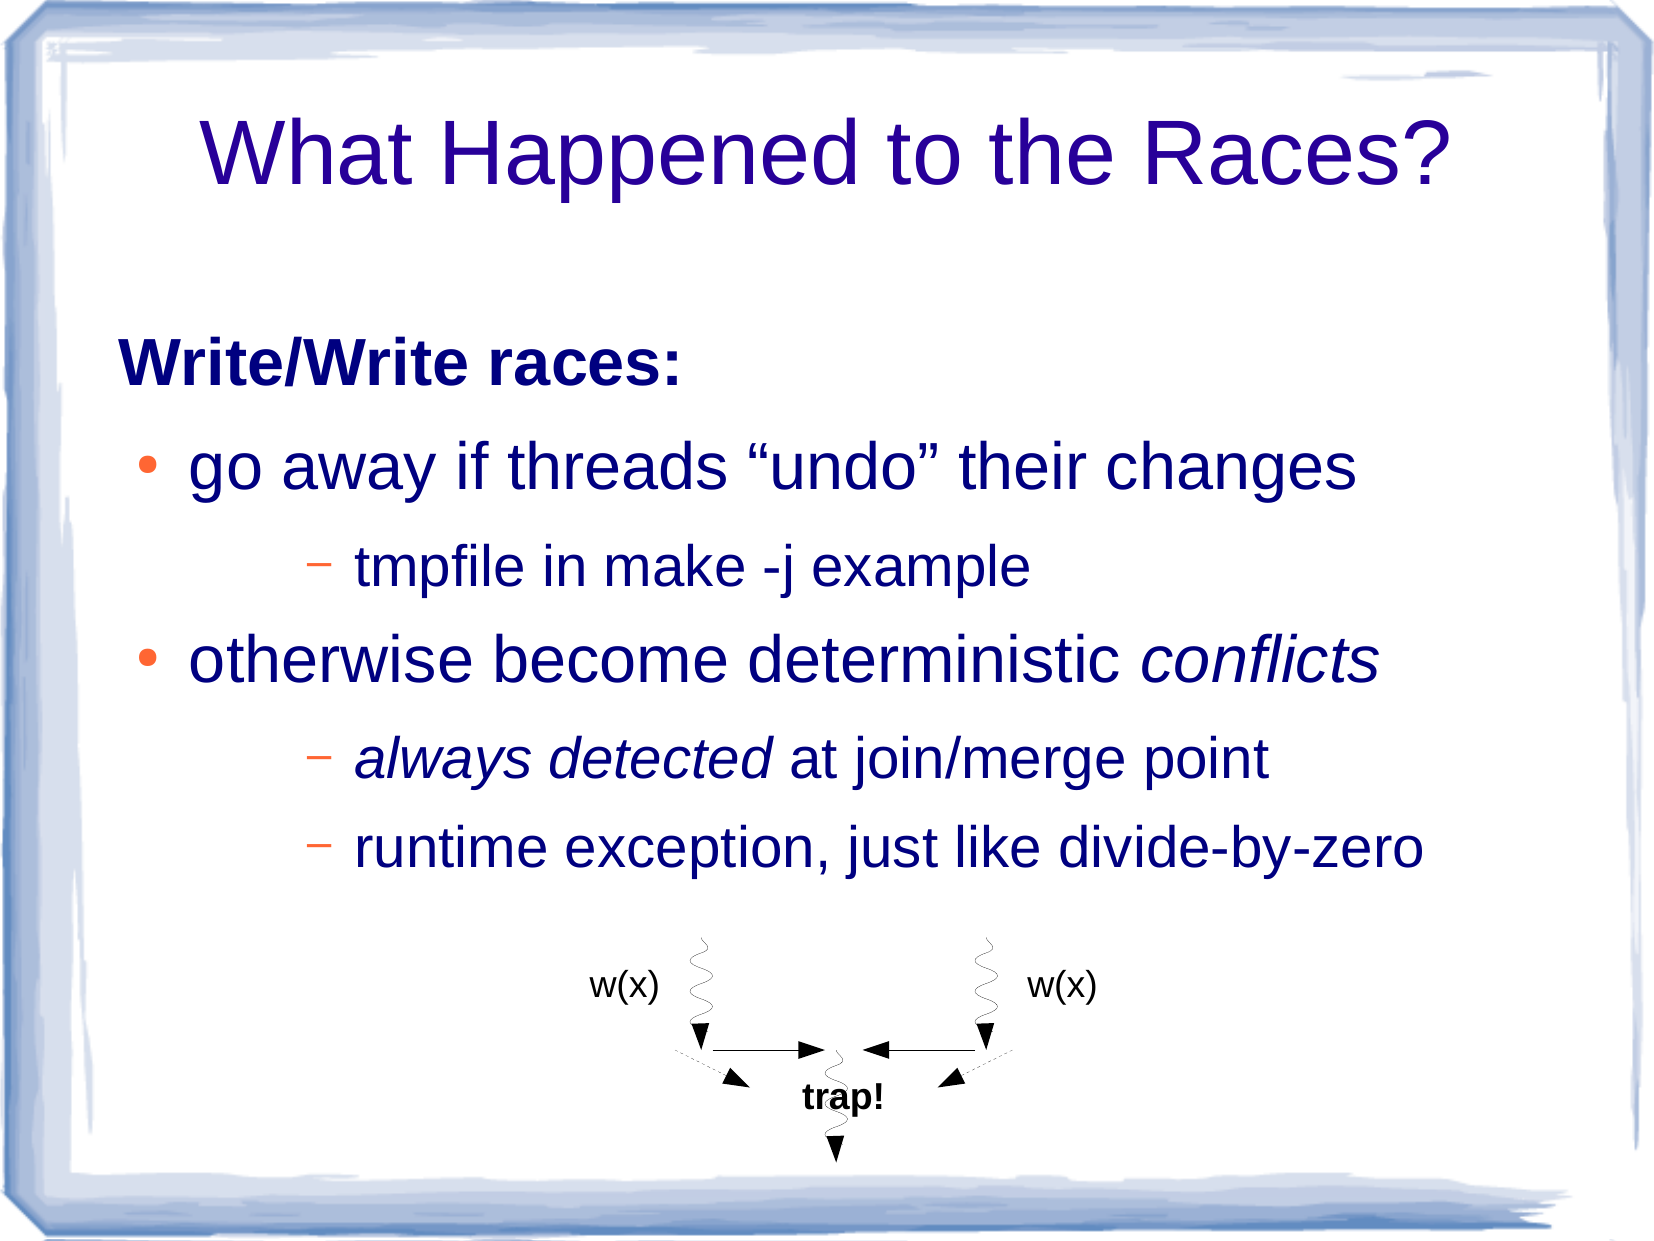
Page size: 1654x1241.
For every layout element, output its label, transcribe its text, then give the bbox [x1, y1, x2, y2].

text_box w(x) [1012, 955, 1126, 1013]
text_box trap! [750, 1068, 847, 1126]
text_box trap! [826, 1068, 938, 1126]
text_box w(x) [562, 955, 676, 1013]
list Write/Write races: go away if threads “undo” their changes tmpfile in make -j example otherwise become deterministic conflicts always detected at join/merge point runtime exception, just like divide-by-zero [118, 324, 1571, 880]
title What Happened to the Races? [82, 49, 1571, 257]
picture [0, 0, 1654, 1241]
